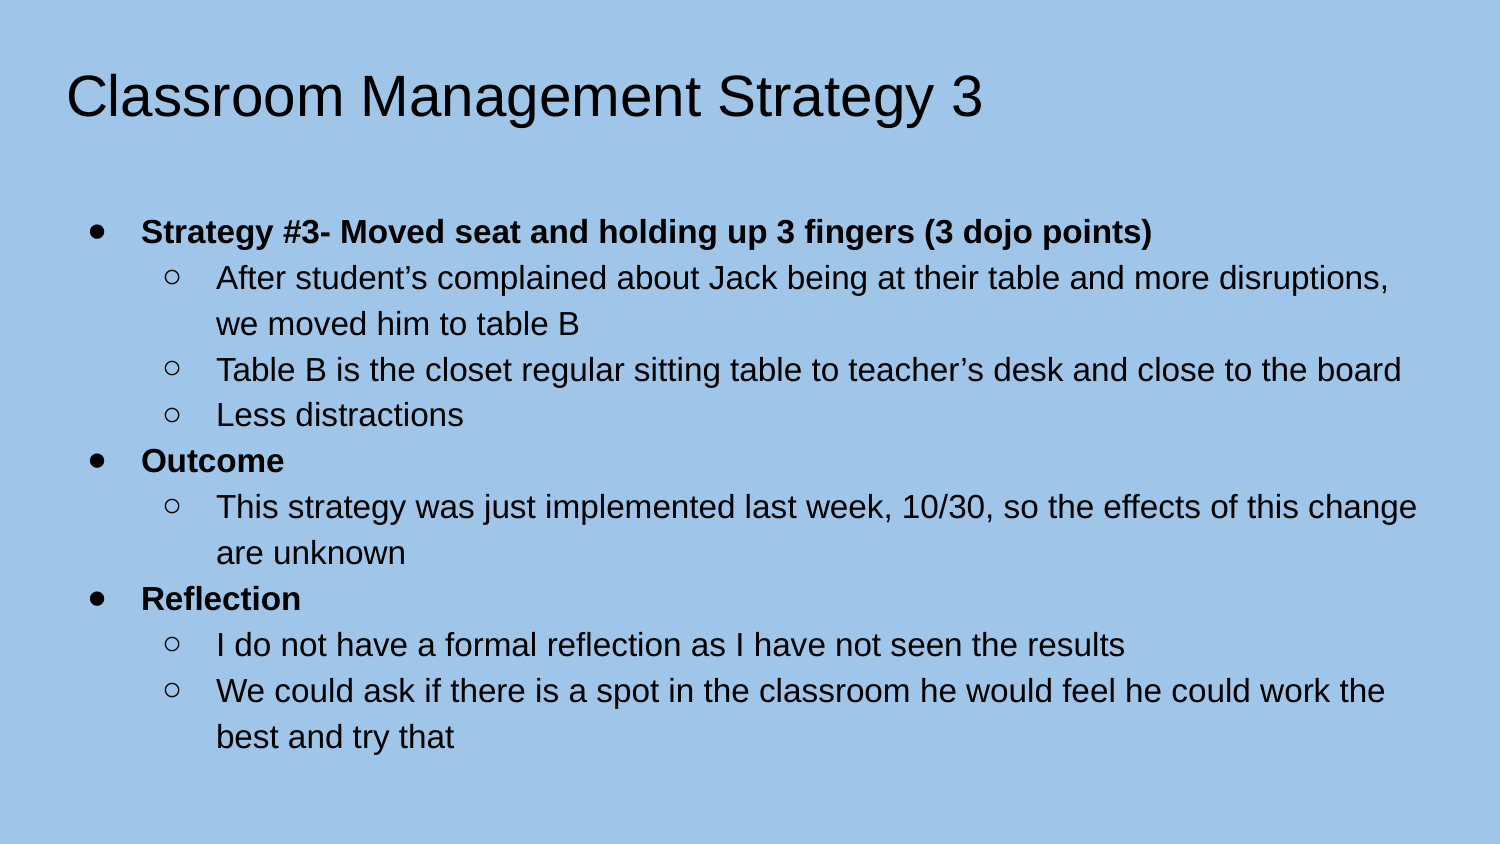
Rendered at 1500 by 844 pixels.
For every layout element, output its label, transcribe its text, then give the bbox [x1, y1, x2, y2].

title Classroom Management Strategy 3 [51, 43, 1449, 138]
list Strategy #3- Moved seat and holding up 3 fingers (3 dojo points) After student’s complained about Jack being at their table and more disruptions, we moved him to table B Table B is the closet regular sitting table to teacher’s desk and close to the board Less distractions Outcome This strategy was just implemented last week, 10/30, so the effects of this change are unknown Reflection I do not have a formal reflection as I have not seen the results We could ask if there is a spot in the classroom he would feel he could work the best and try that [51, 189, 1449, 750]
